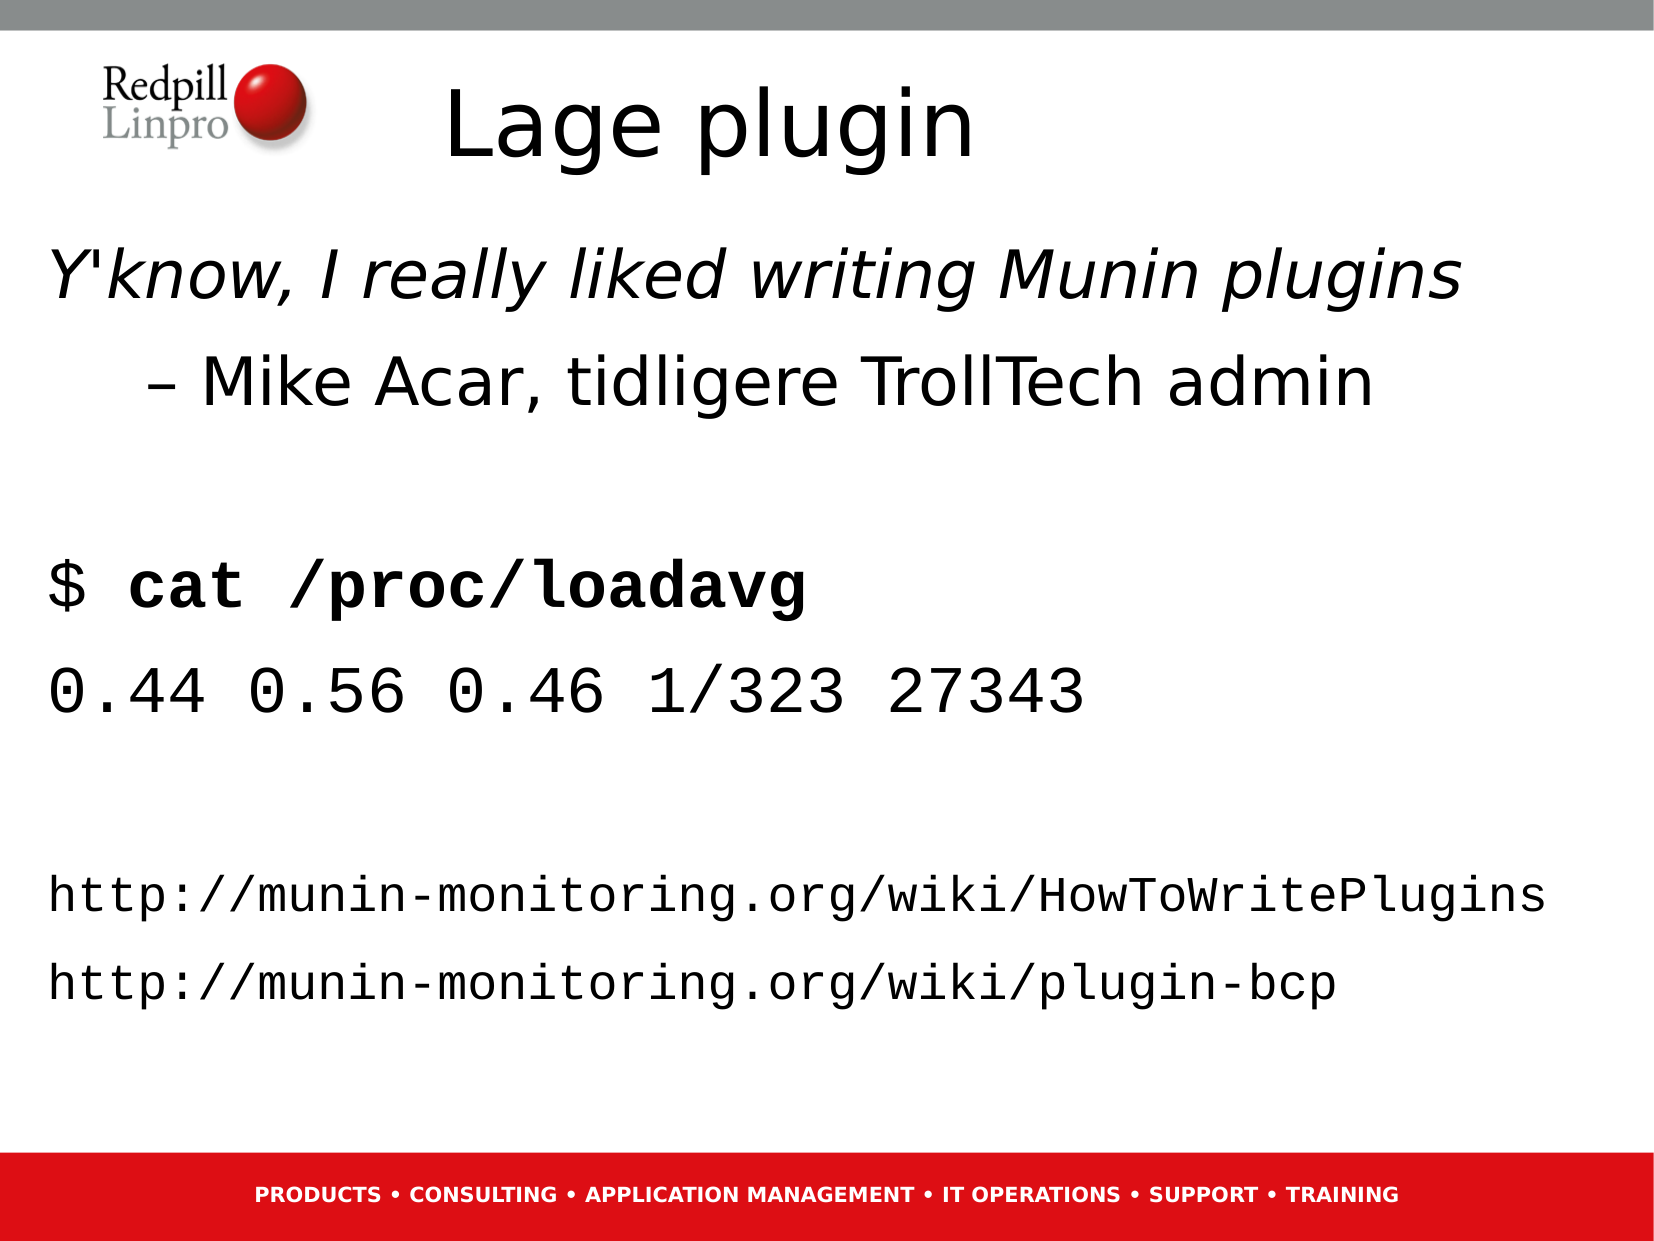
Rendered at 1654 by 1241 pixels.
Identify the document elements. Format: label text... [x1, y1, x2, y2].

list Y'know, I really liked writing Munin plugins – Mike Acar, tidligere TrollTech admin $ cat /proc/loadavg 0.44 0.56 0.46 1/323 27343 http://munin-monitoring.org/wiki/HowToWritePlugins http://munin-monitoring.org/wiki/plugin-bcp [29, 236, 1625, 1034]
title Lage plugin [442, 70, 1571, 178]
picture [0, 0, 1654, 1241]
